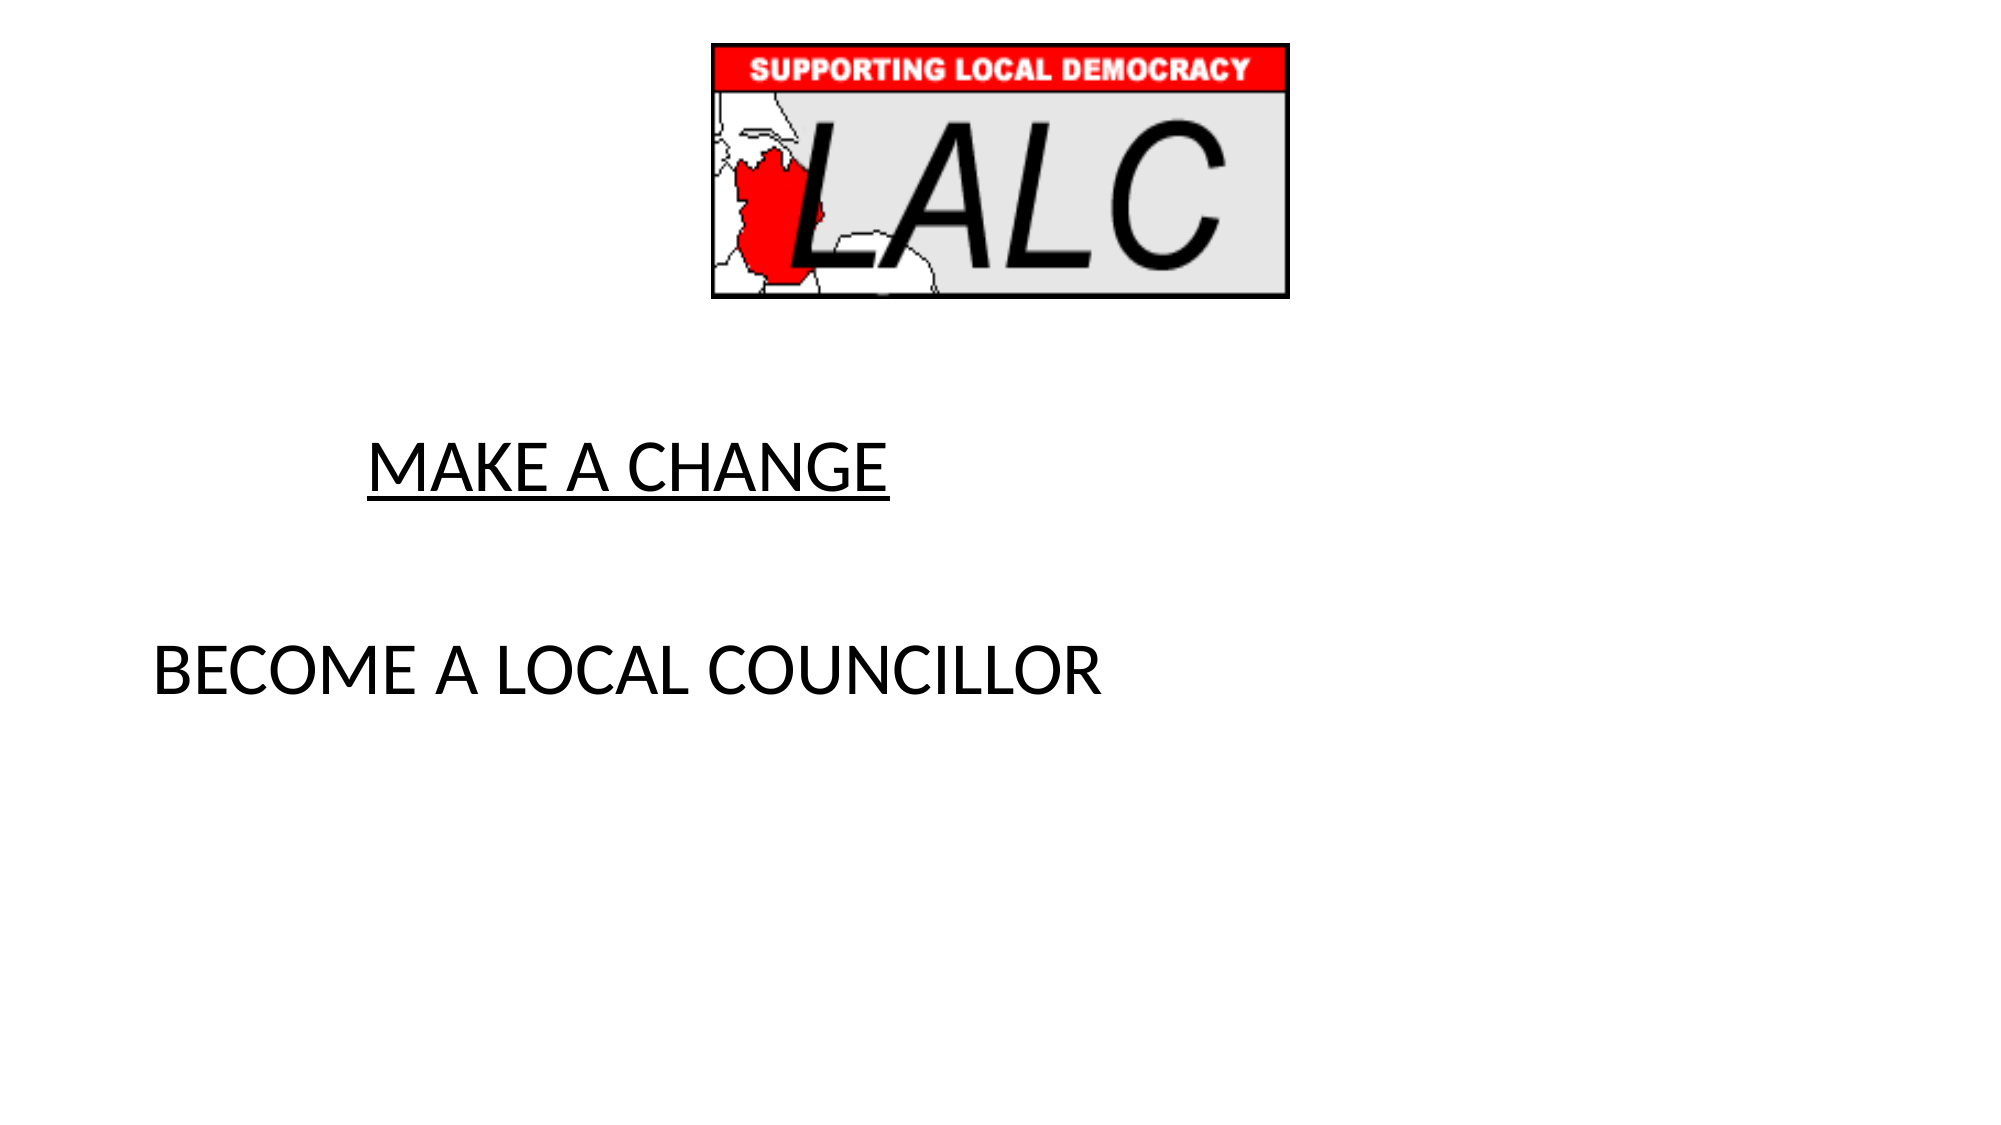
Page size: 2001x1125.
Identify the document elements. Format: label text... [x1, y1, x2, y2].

picture [711, 43, 1290, 299]
list MAKE A CHANGE BECOME A LOCAL COUNCILLOR [137, 40, 1863, 1014]
